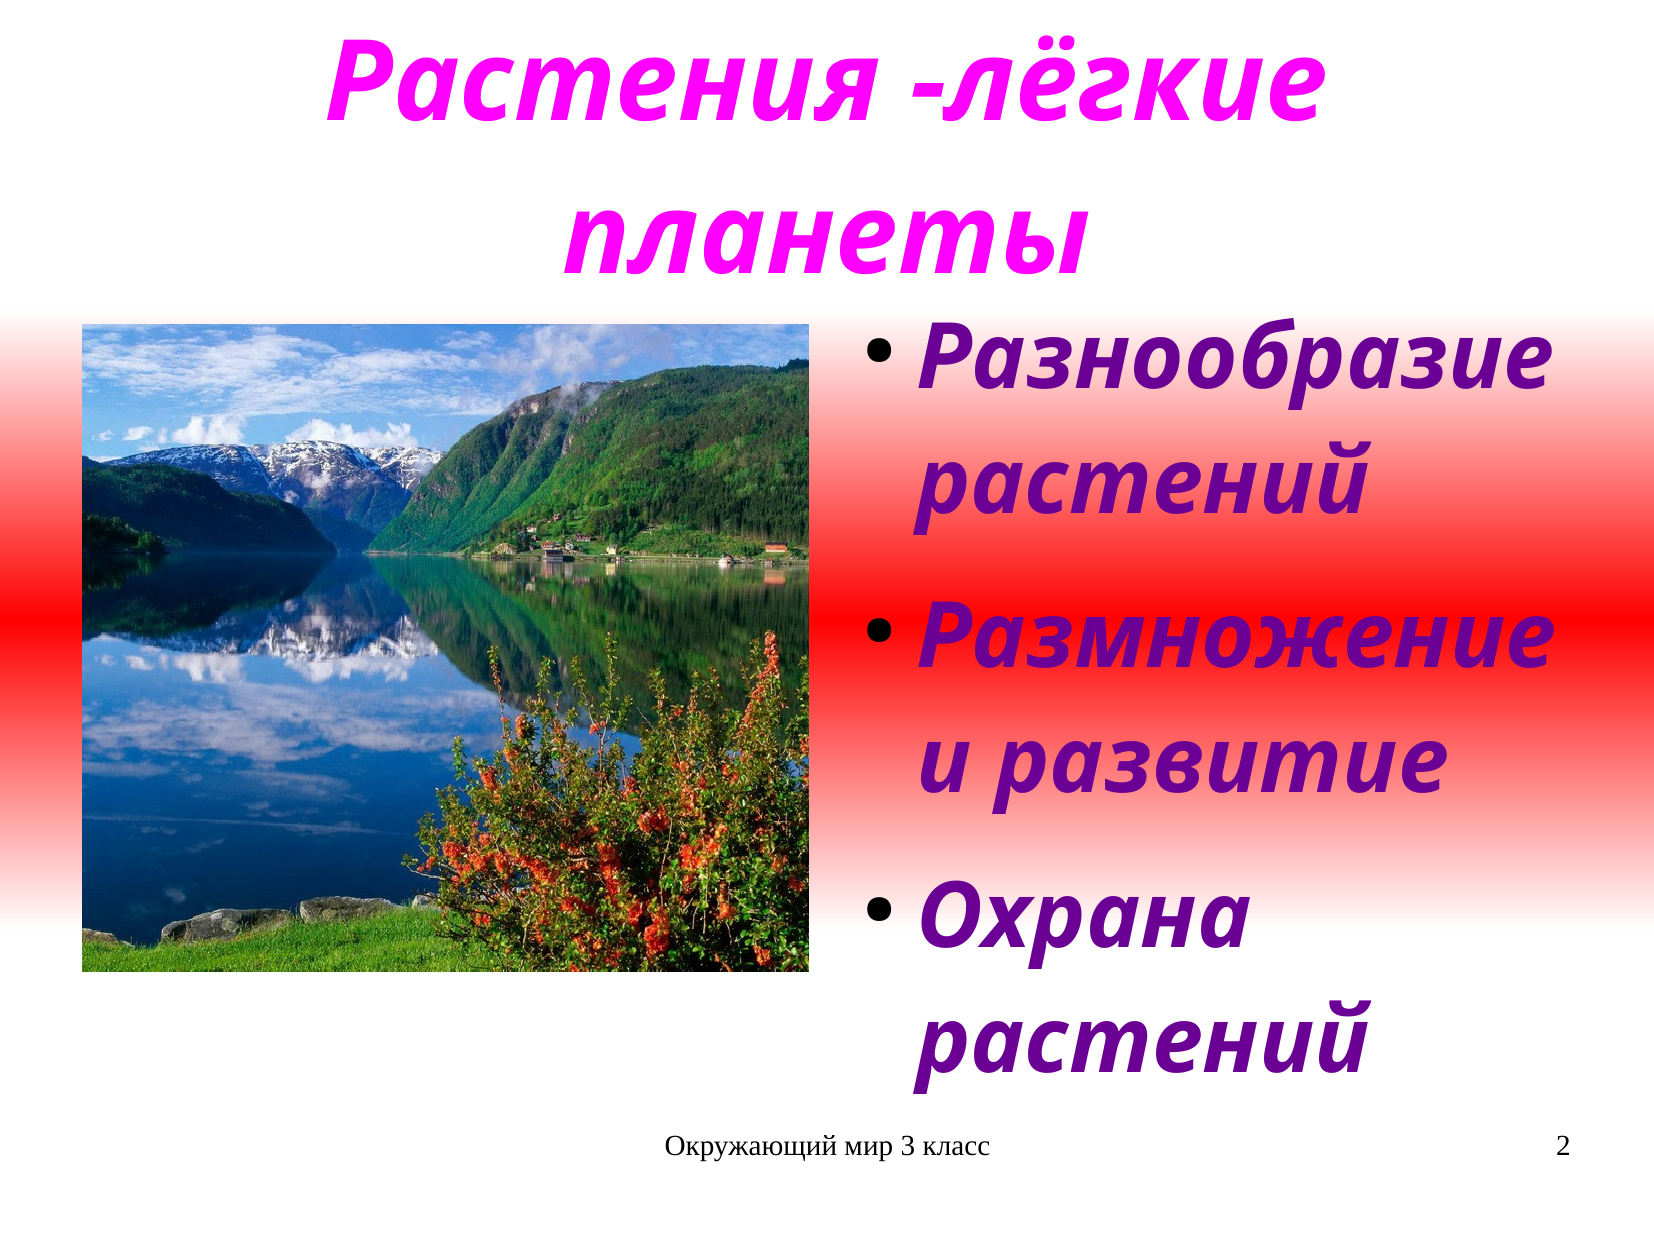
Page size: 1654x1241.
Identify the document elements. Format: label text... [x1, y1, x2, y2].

title Растения -лёгкие планеты [82, 49, 1571, 257]
picture [82, 324, 809, 972]
list Разнообразие растений Размножение и развитие Охрана растений [845, 290, 1572, 1109]
